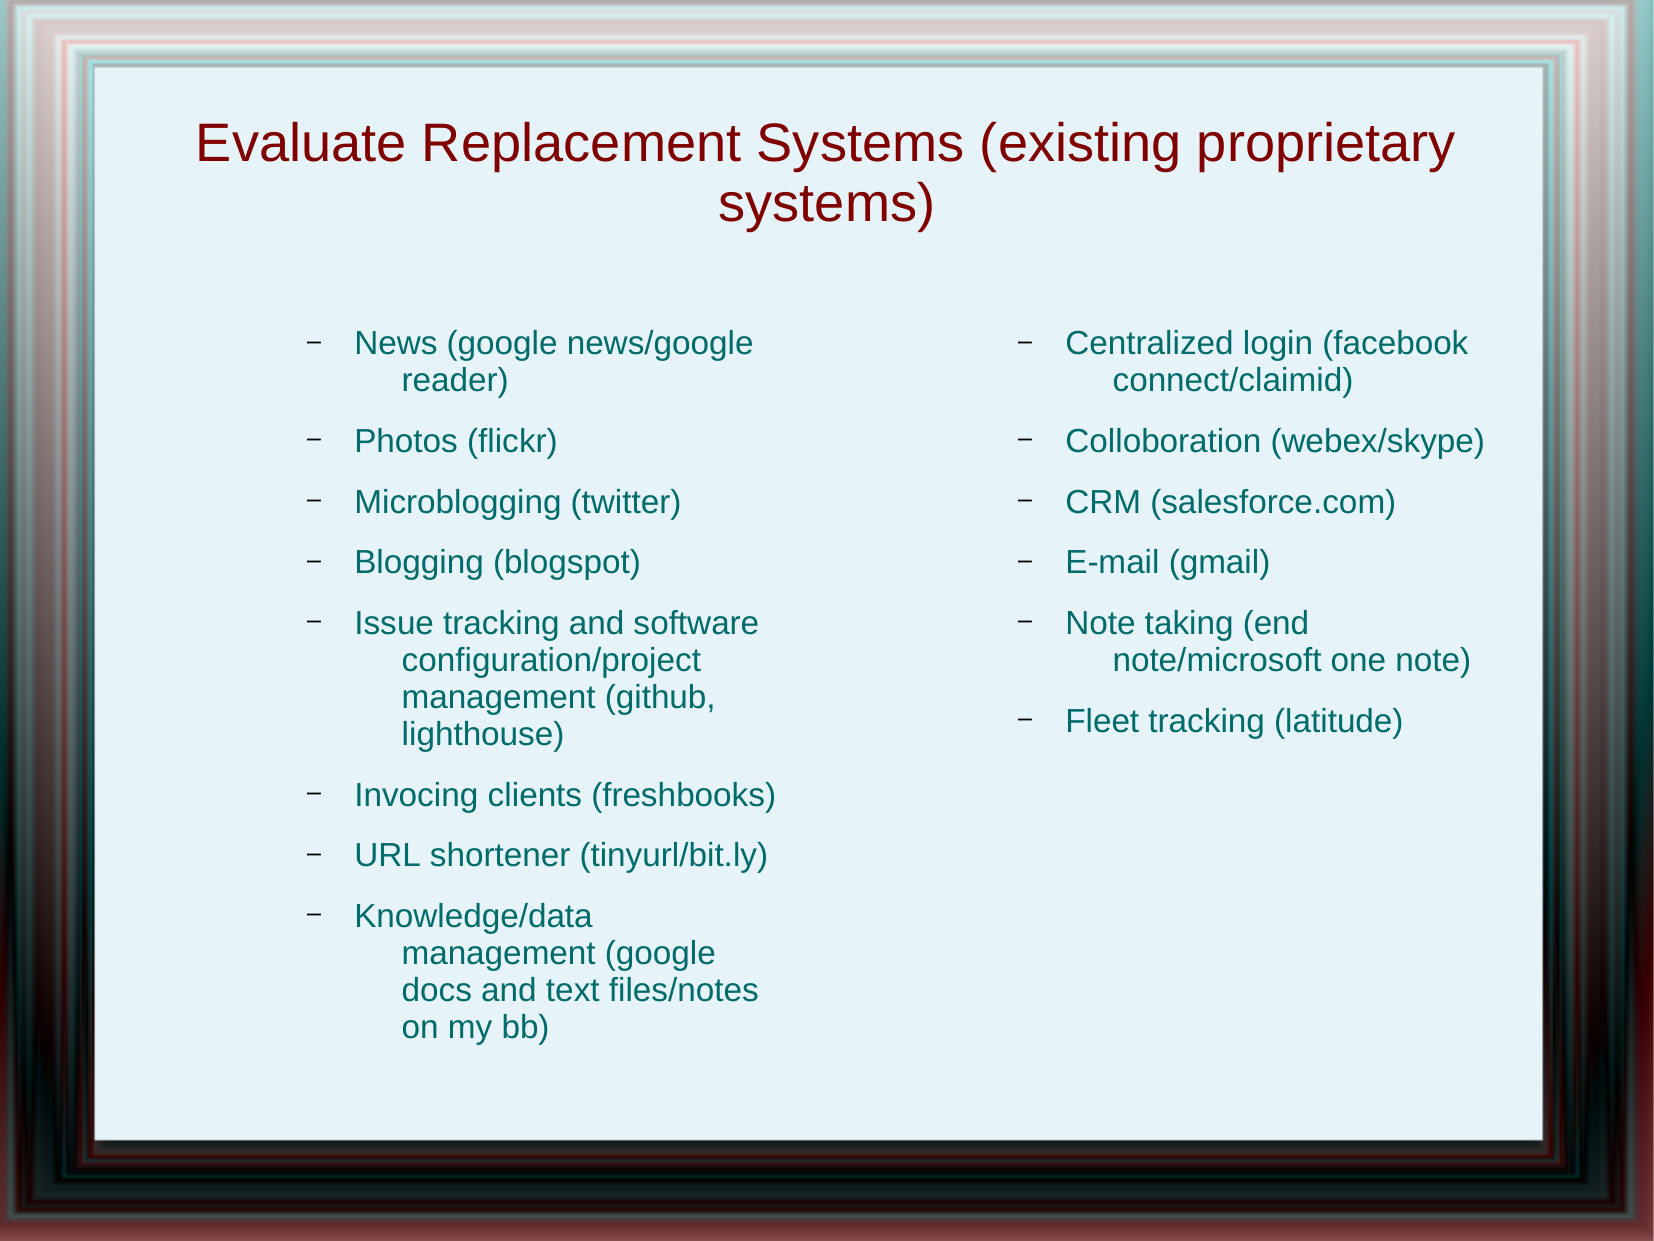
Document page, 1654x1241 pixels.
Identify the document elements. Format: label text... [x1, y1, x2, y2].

picture [0, 0, 1654, 1241]
title Evaluate Replacement Systems (existing proprietary systems) [118, 88, 1536, 257]
list Centralized login (facebook connect/claimid) Colloboration (webex/skype) CRM (salesforce.com) E-mail (gmail) Note taking (end note/microsoft one note) Fleet tracking (latitude) [829, 324, 1507, 1129]
list News (google news/google reader) Photos (flickr) Microblogging (twitter) Blogging (blogspot) Issue tracking and software configuration/project management (github, lighthouse) Invocing clients (freshbooks) URL shortener (tinyurl/bit.ly) Knowledge/data management (google docs and text files/notes on my bb) [118, 324, 796, 1144]
